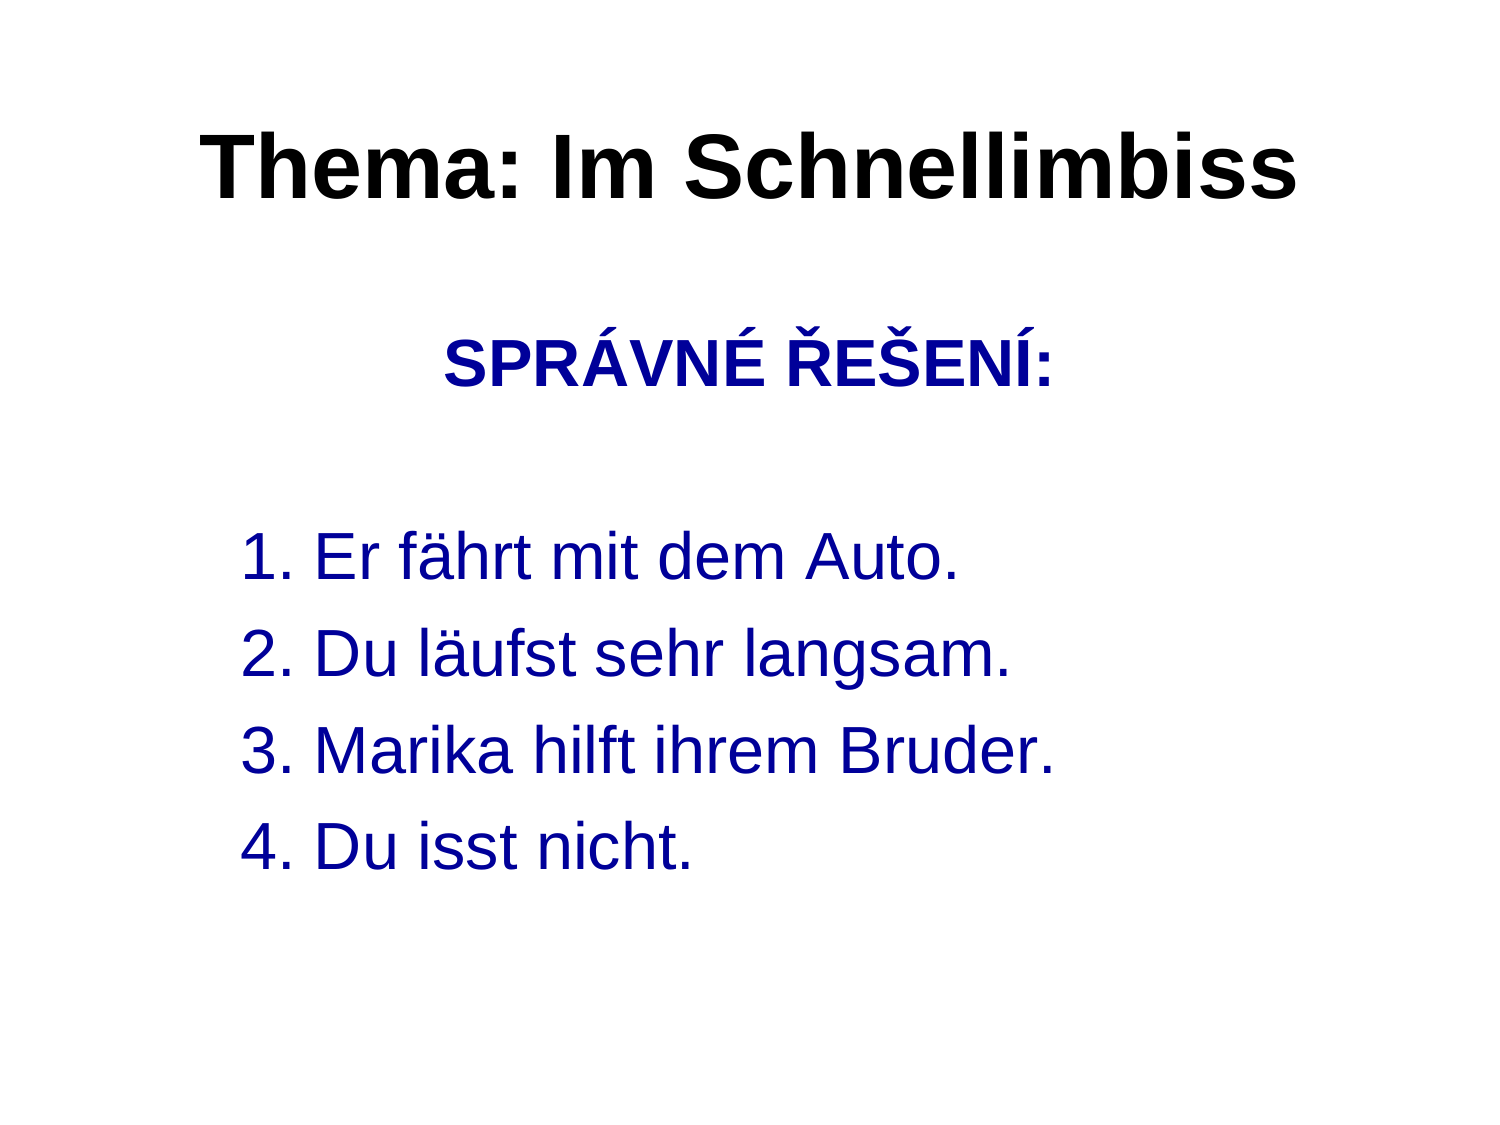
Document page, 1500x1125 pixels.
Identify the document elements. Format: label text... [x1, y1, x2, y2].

list SPRÁVNÉ ŘEŠENÍ: 1. Er fährt mit dem Auto. 2. Du läufst sehr langsam. 3. Marika hilft ihrem Bruder. 4. Du isst nicht. [75, 312, 1426, 988]
title Thema: Im Schnellimbiss [75, 47, 1426, 276]
